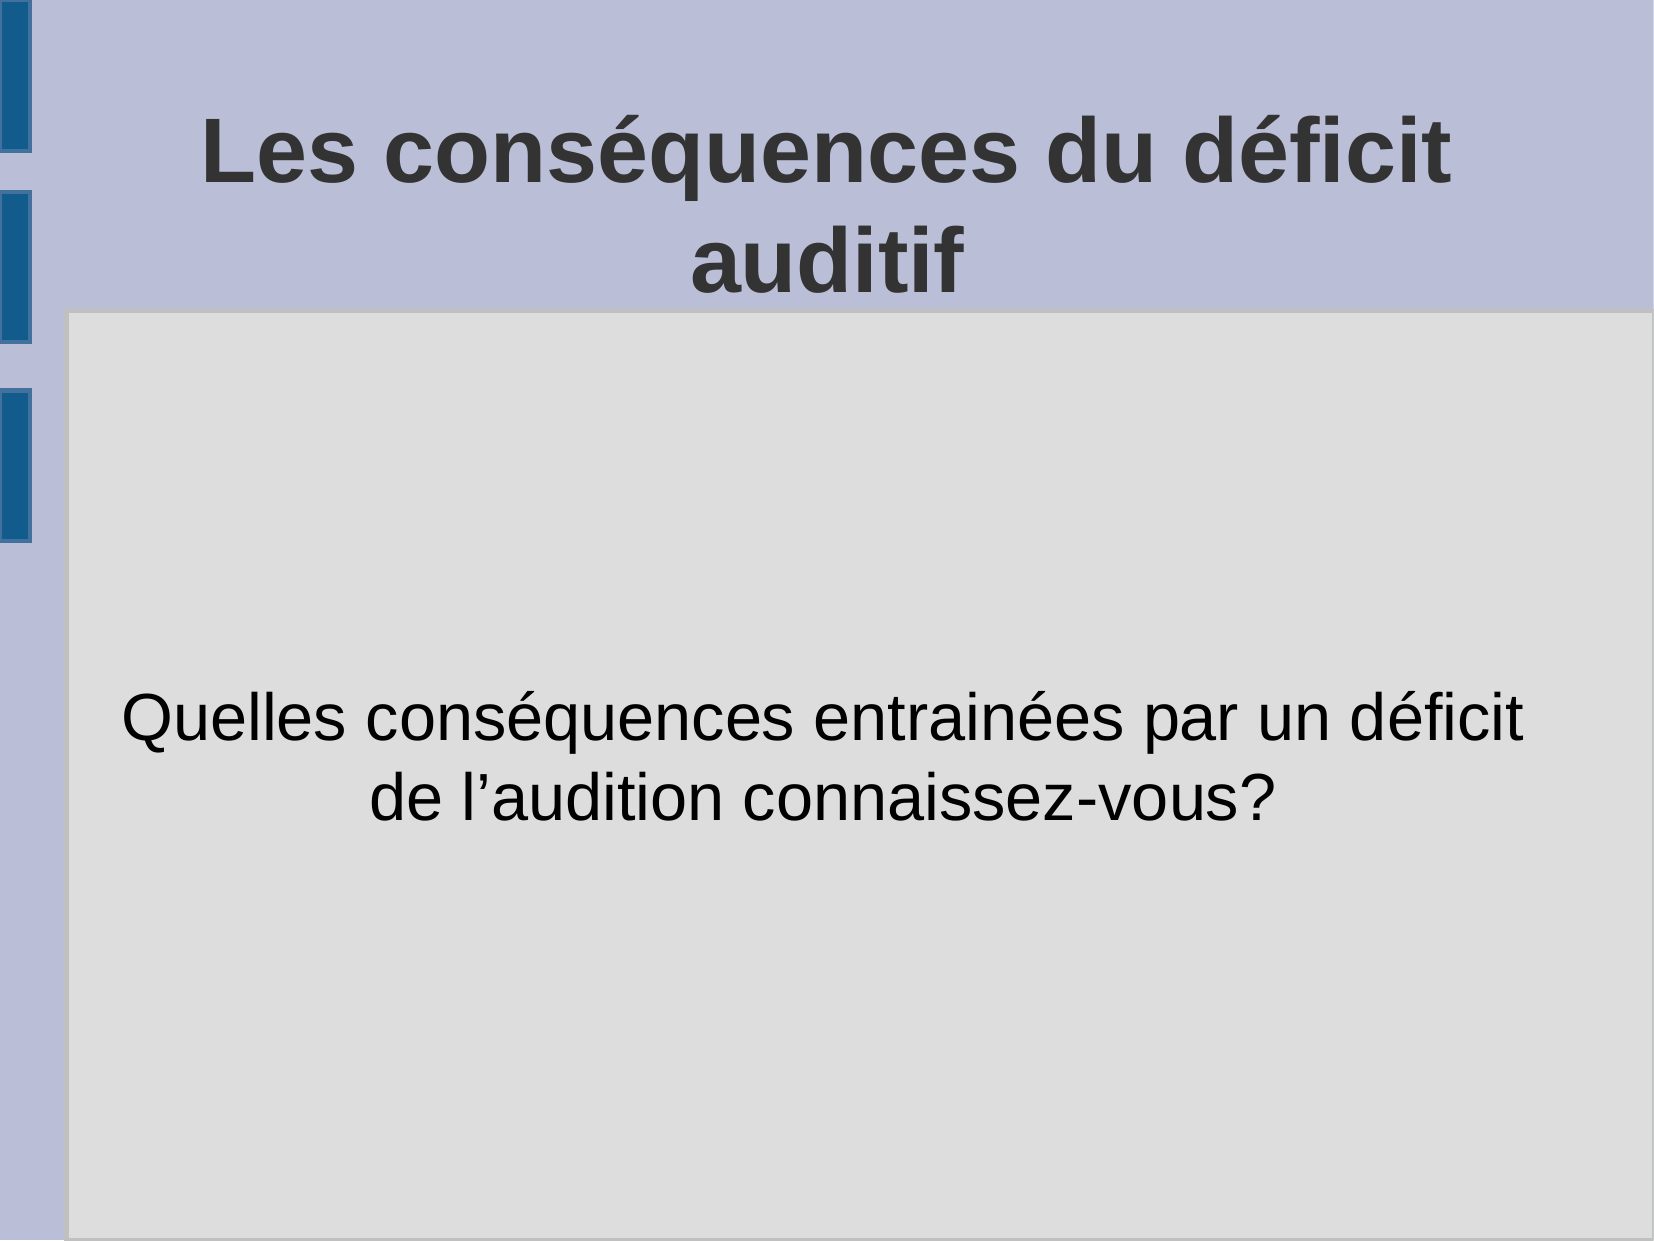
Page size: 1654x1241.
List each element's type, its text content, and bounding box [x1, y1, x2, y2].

list Quelles conséquences entrainées par un déficit de l’audition connaissez-vous? [121, 344, 1534, 1127]
title Les conséquences du déficit auditif [121, 91, 1534, 299]
